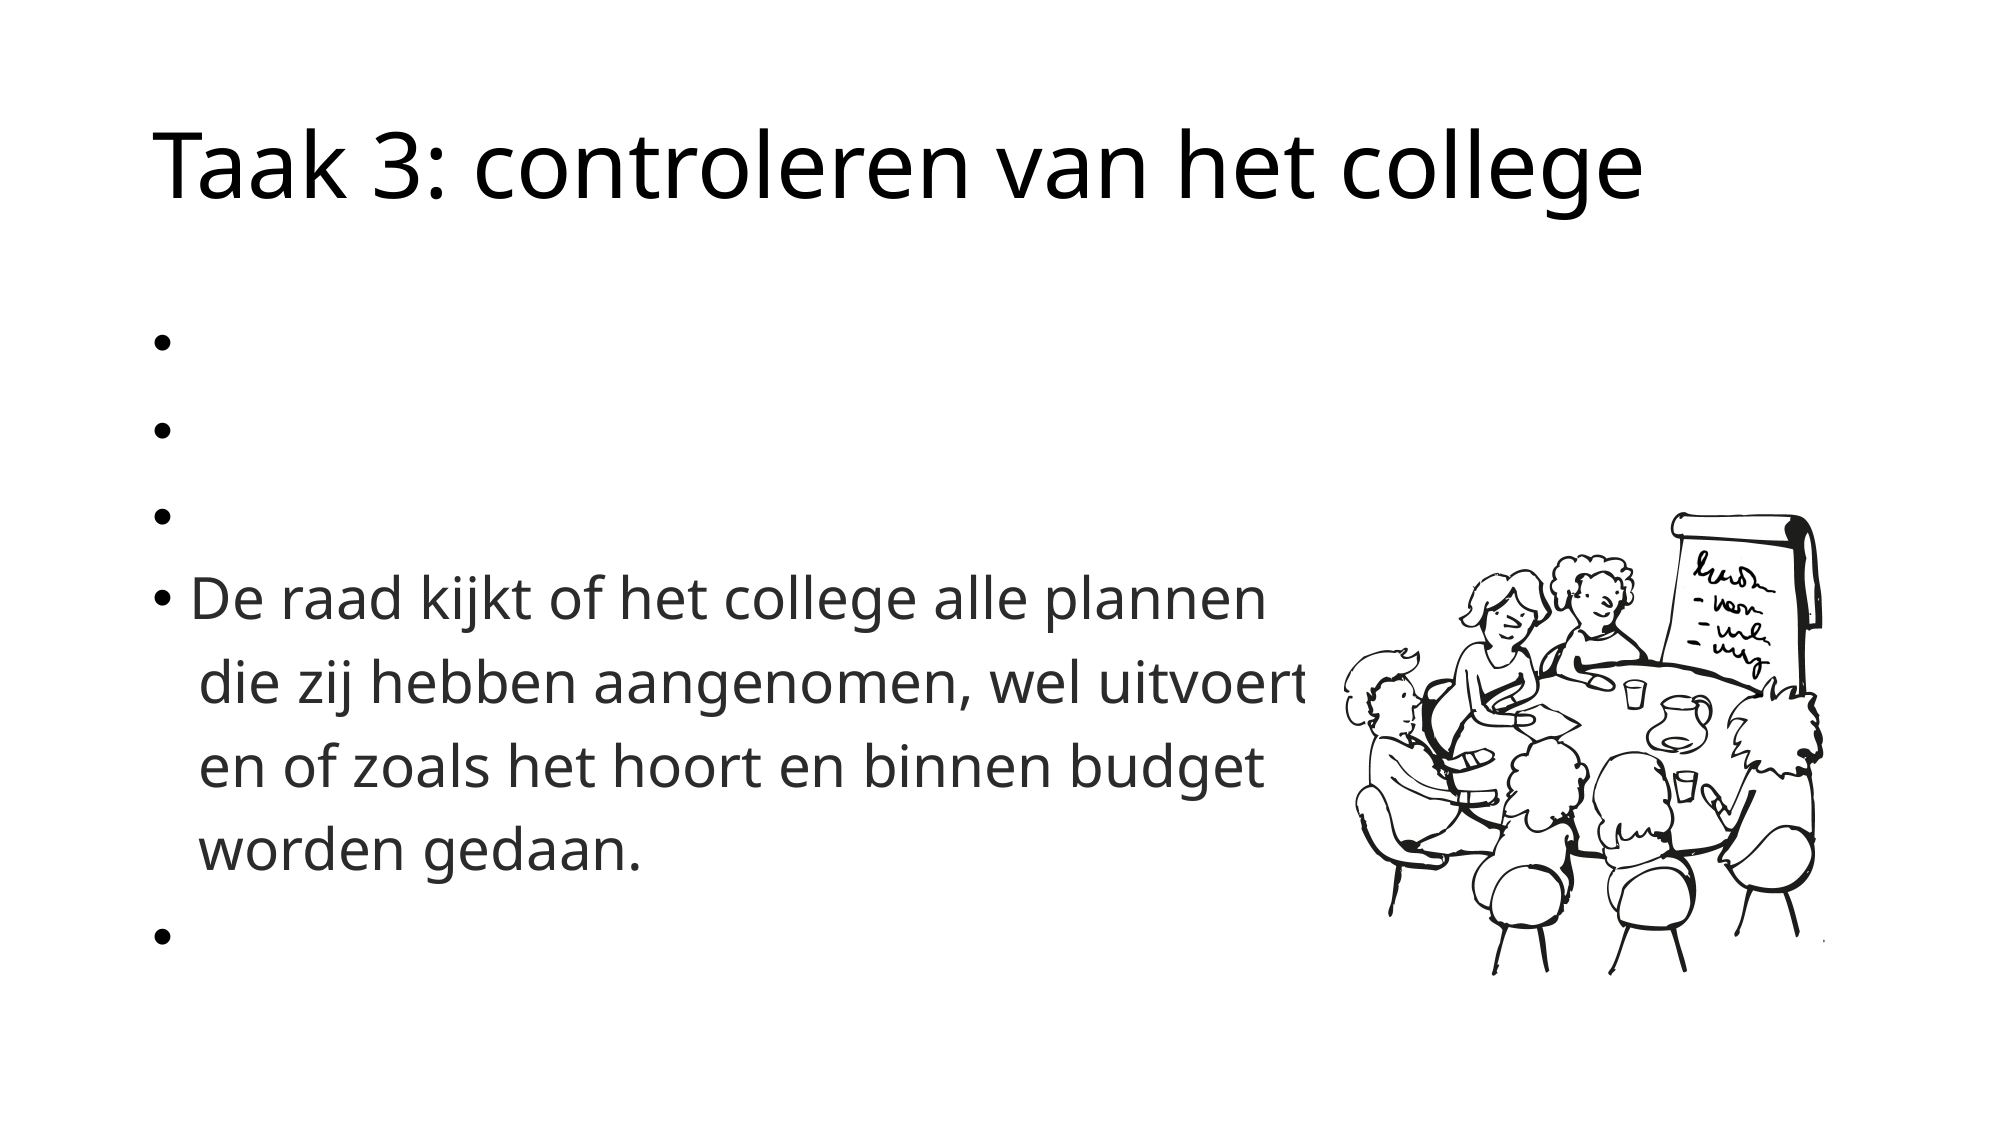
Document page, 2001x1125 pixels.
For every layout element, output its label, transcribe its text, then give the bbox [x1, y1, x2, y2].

picture [1305, 496, 1885, 995]
list De raad kijkt of het college alle plannen die zij hebben aangenomen, wel uitvoert en of zoals het hoort en binnen budget worden gedaan. [137, 299, 1863, 1014]
title Taak 3: controleren van het college [137, 59, 1863, 278]
